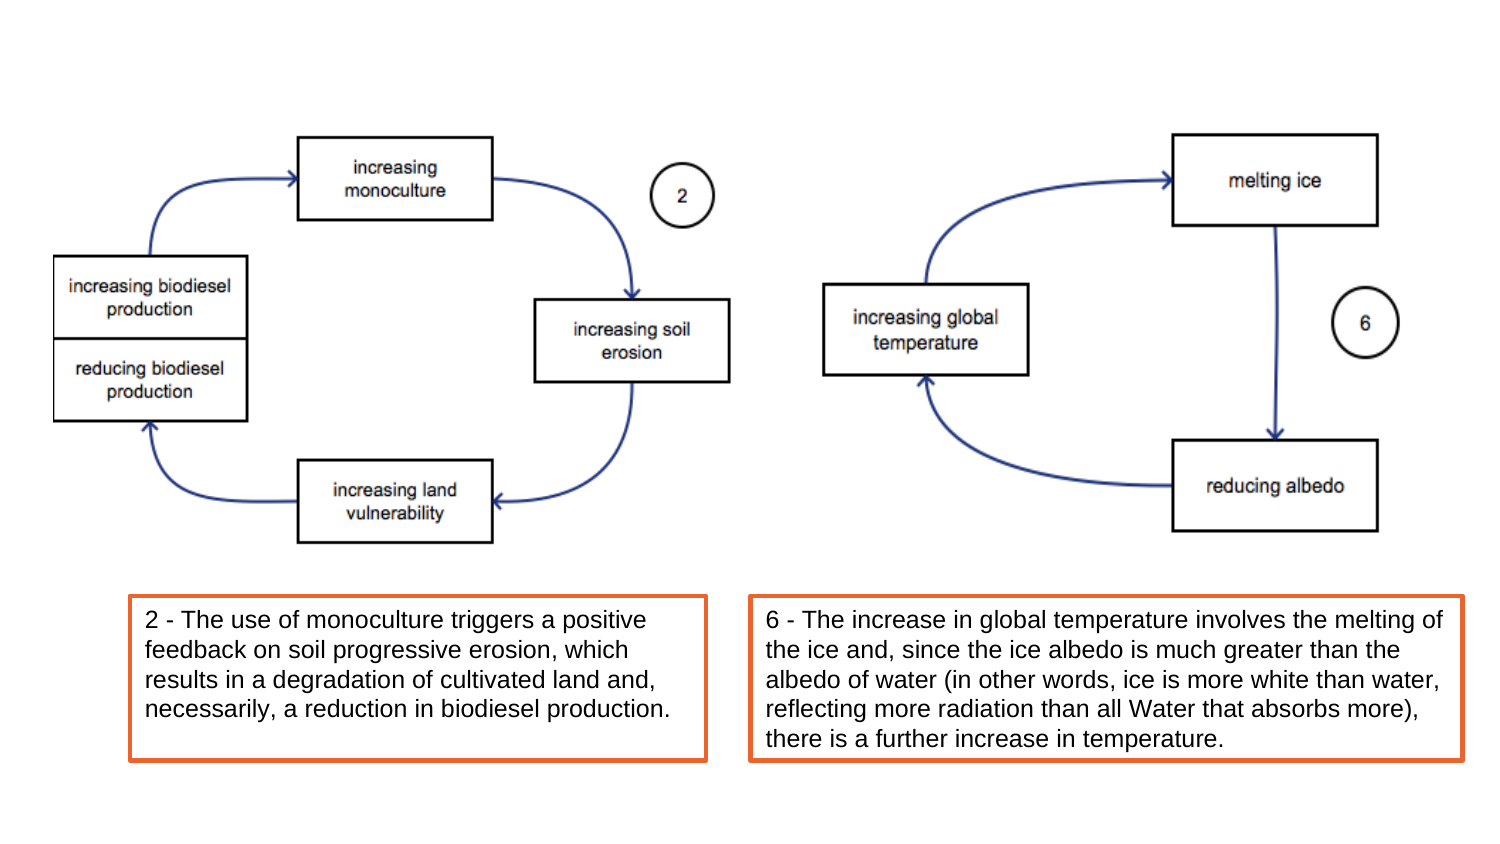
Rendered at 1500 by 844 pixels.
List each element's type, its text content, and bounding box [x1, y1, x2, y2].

text_box 6 - The increase in global temperature involves the melting of the ice and, since the ice albedo is much greater than the albedo of water (in other words, ice is more white than water, reflecting more radiation than all Water that absorbs more), there is a further increase in temperature. [751, 596, 1463, 761]
text_box 2 - The use of monoculture triggers a positive feedback on soil progressive erosion, which results in a degradation of cultivated land and, necessarily, a reduction in biodiesel production. [130, 596, 706, 761]
picture [809, 116, 1447, 563]
picture [53, 116, 762, 563]
